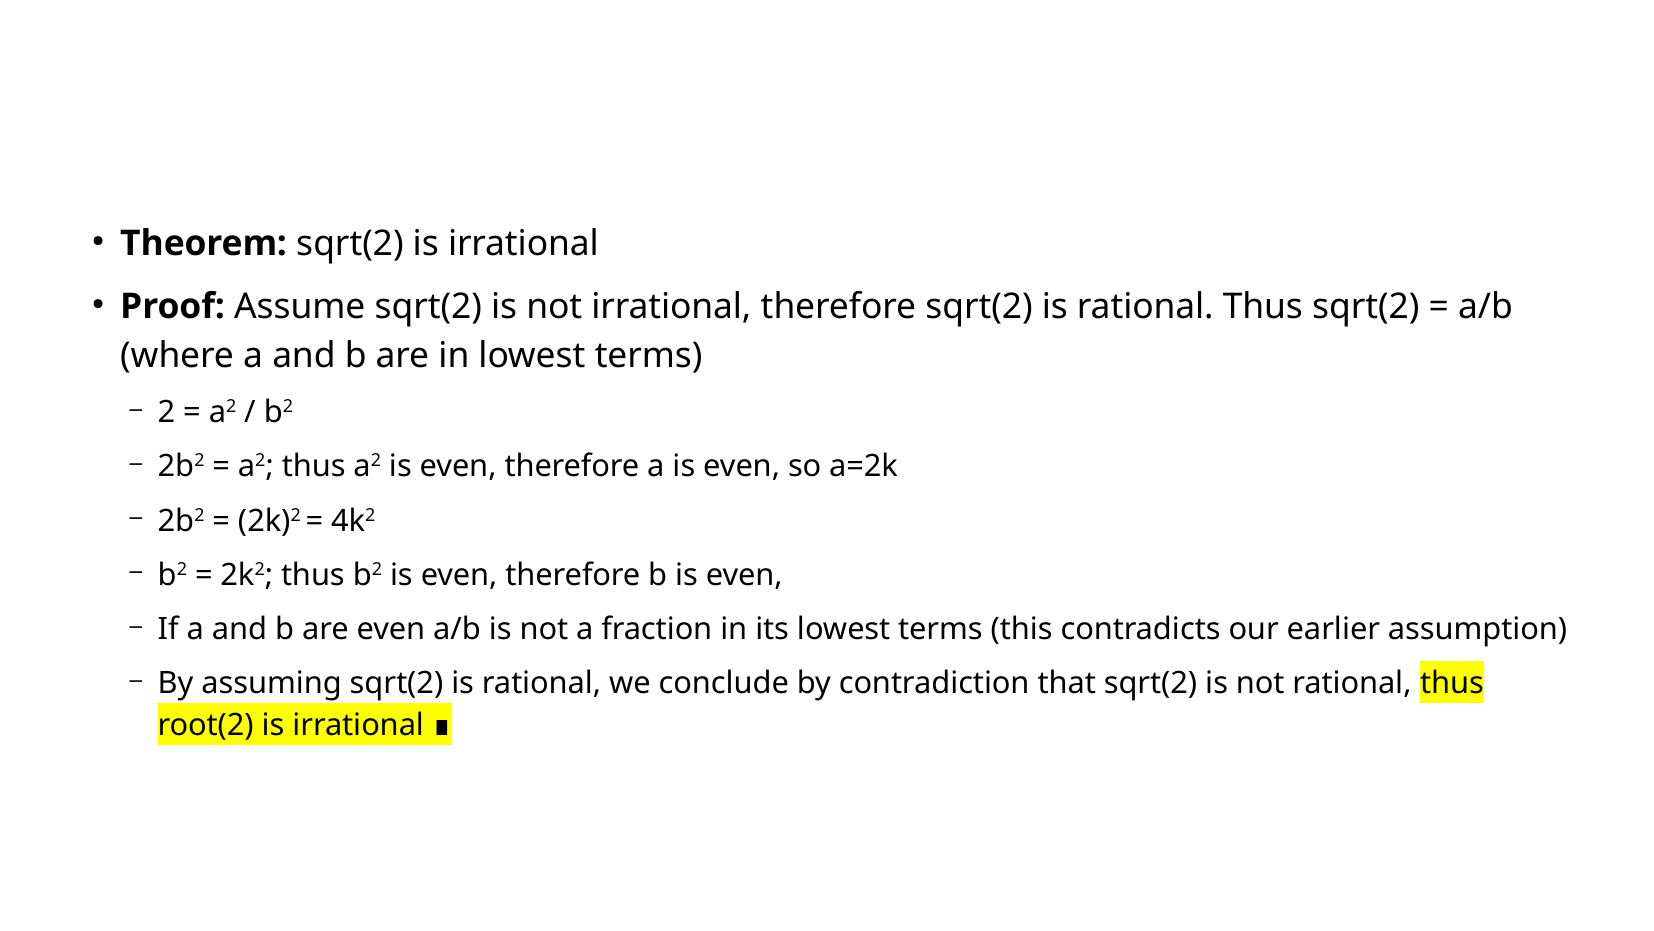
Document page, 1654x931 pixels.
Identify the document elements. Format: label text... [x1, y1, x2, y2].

list Theorem: sqrt(2) is irrational Proof: Assume sqrt(2) is not irrational, therefore sqrt(2) is rational. Thus sqrt(2) = a/b (where a and b are in lowest terms) 2 = a2 / b2 2b2 = a2; thus a2 is even, therefore a is even, so a=2k 2b2 = (2k)2 = 4k2 b2 = 2k2; thus b2 is even, therefore b is even, If a and b are even a/b is not a fraction in its lowest terms (this contradicts our earlier assumption) By assuming sqrt(2) is rational, we conclude by contradiction that sqrt(2) is not rational, thus root(2) is irrational ∎ [82, 217, 1571, 758]
